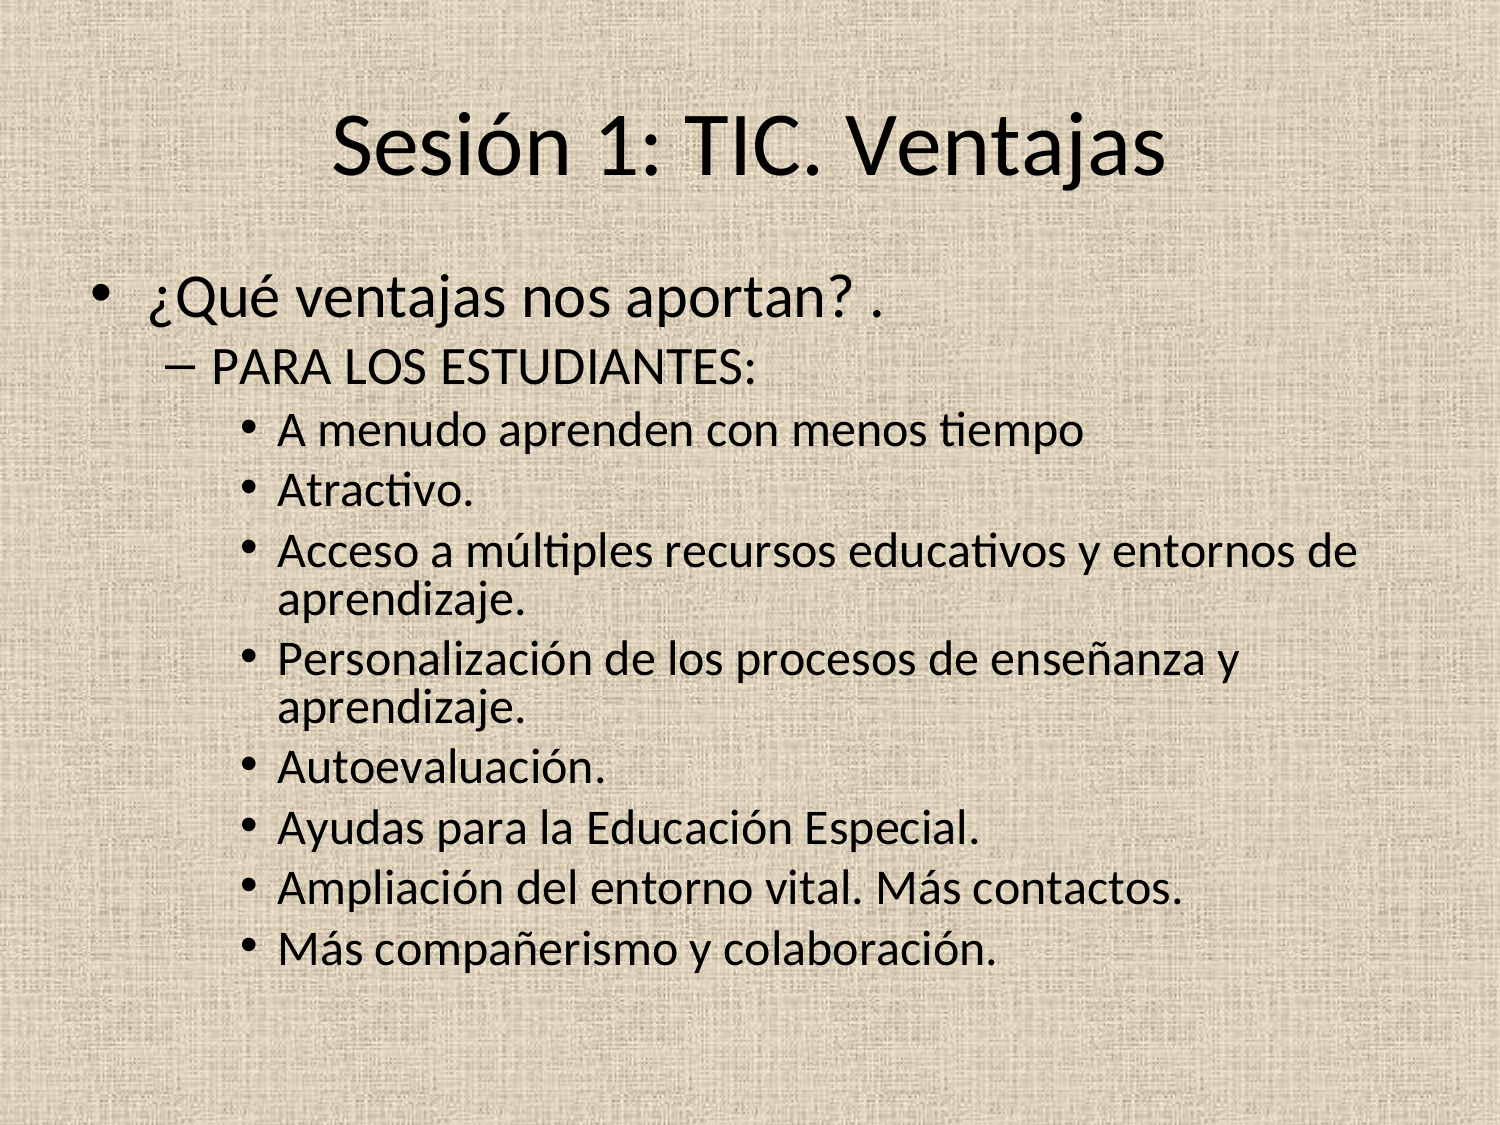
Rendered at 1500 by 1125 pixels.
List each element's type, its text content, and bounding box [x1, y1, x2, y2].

list ¿Qué ventajas nos aportan? . PARA LOS ESTUDIANTES: A menudo aprenden con menos tiempo Atractivo. Acceso a múltiples recursos educativos y entornos de aprendizaje. Personalización de los procesos de enseñanza y aprendizaje. Autoevaluación. Ayudas para la Educación Especial. Ampliación del entorno vital. Más contactos. Más compañerismo y colaboración. [75, 262, 1426, 1005]
picture [0, 0, 1500, 1125]
title Sesión 1: TIC. Ventajas [75, 45, 1426, 233]
